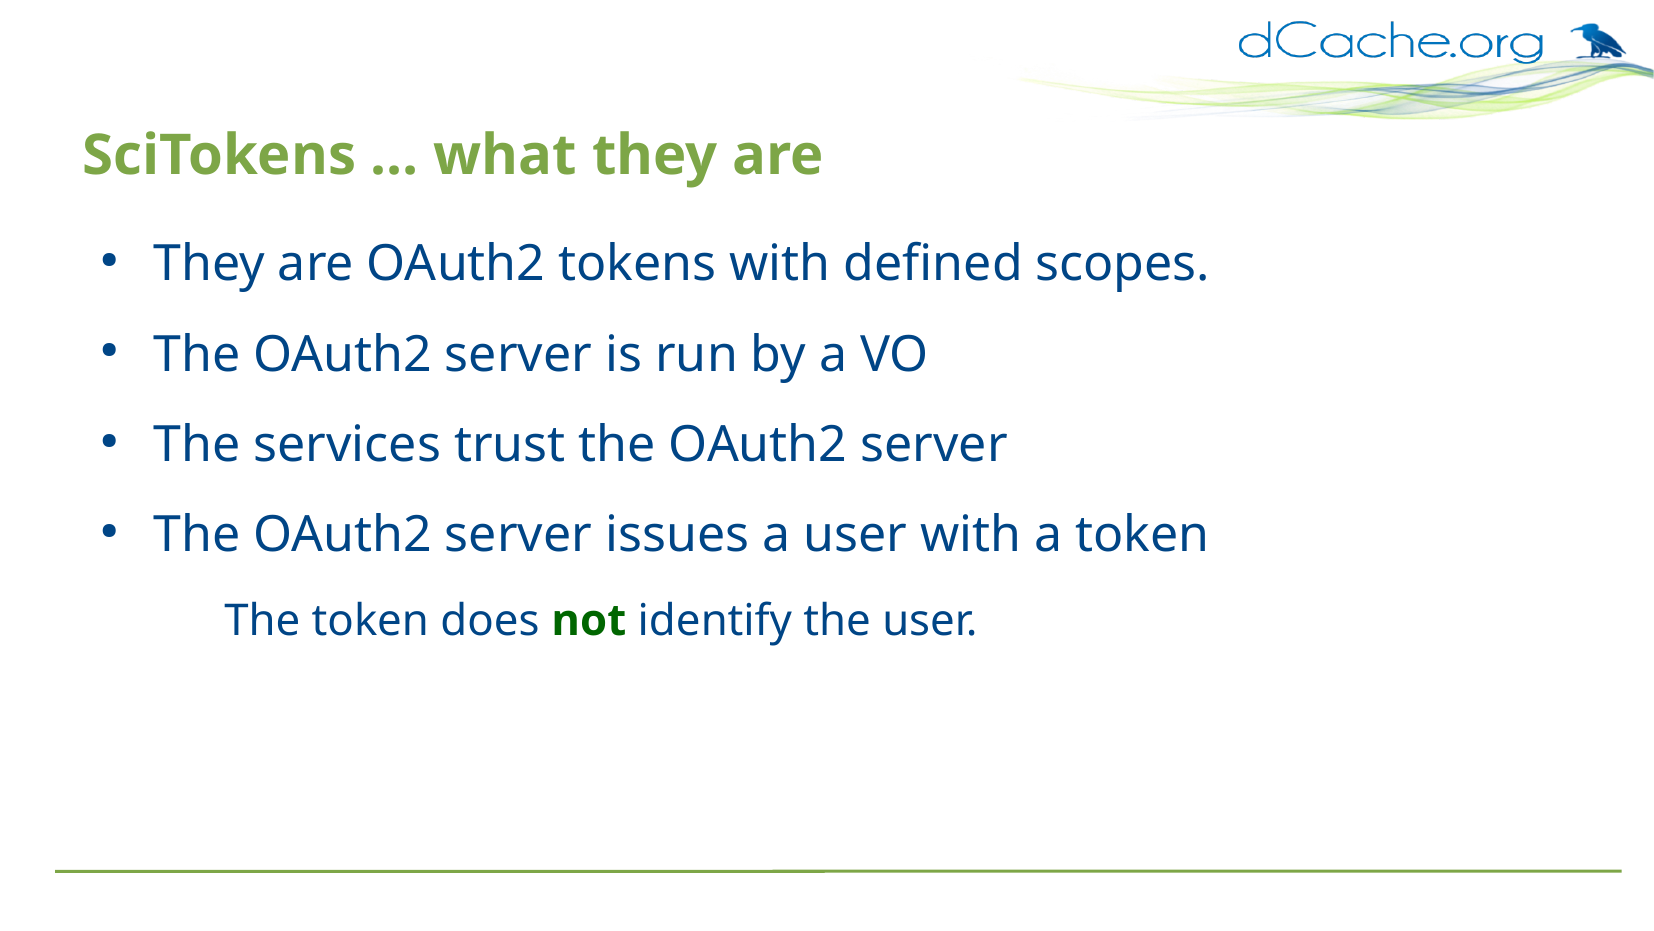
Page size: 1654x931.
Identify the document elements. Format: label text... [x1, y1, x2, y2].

picture [956, 12, 1654, 127]
list They are OAuth2 tokens with defined scopes. The OAuth2 server is run by a VO The services trust the OAuth2 server The OAuth2 server issues a user with a token The token does not identify the user. [82, 227, 1571, 841]
title SciTokens … what they are [82, 116, 1605, 189]
